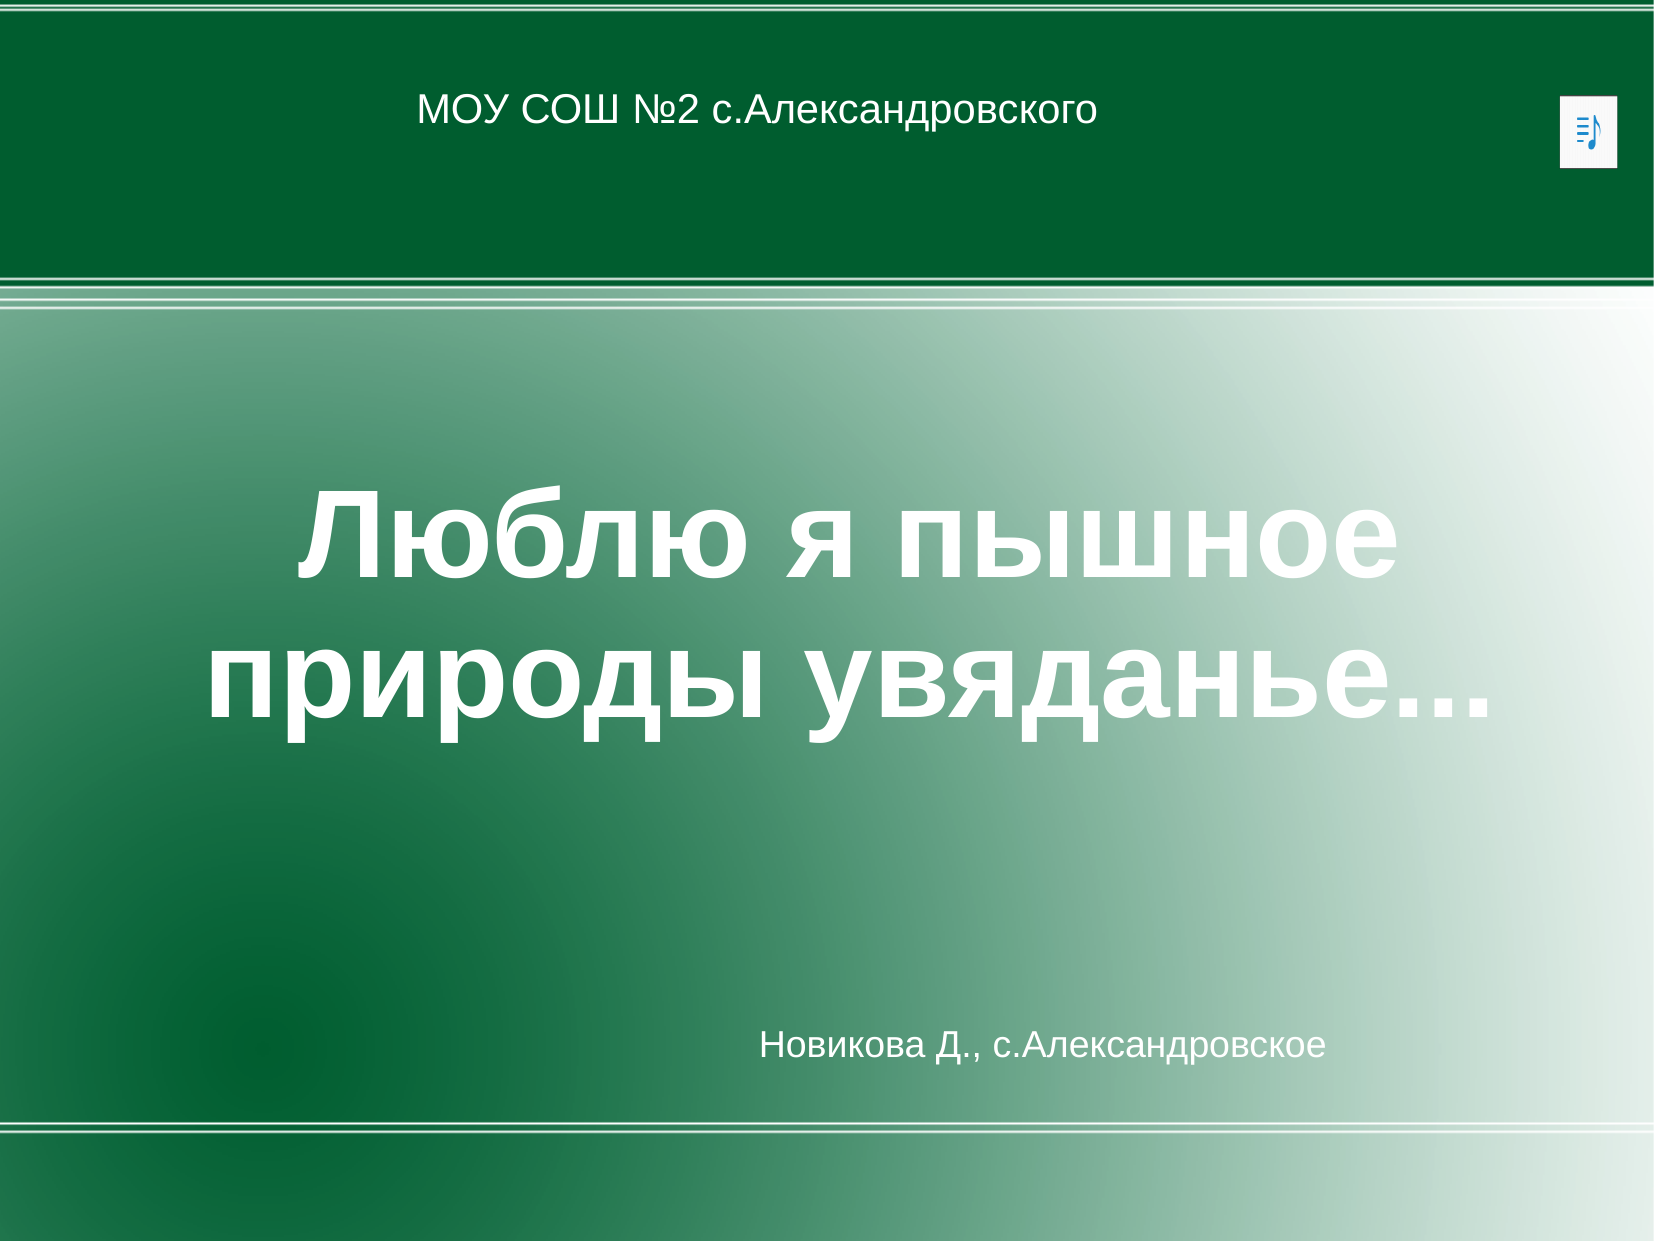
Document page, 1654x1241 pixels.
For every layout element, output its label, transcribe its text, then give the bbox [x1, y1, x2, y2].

title Люблю я пышное природы увяданье... [106, 460, 1595, 749]
text_box [1559, 94, 1619, 170]
text_box МОУ СОШ №2 с.Александровского [401, 78, 1288, 142]
picture [0, 0, 1654, 1241]
text_box Новикова Д., с.Александровское [744, 1015, 1619, 1074]
